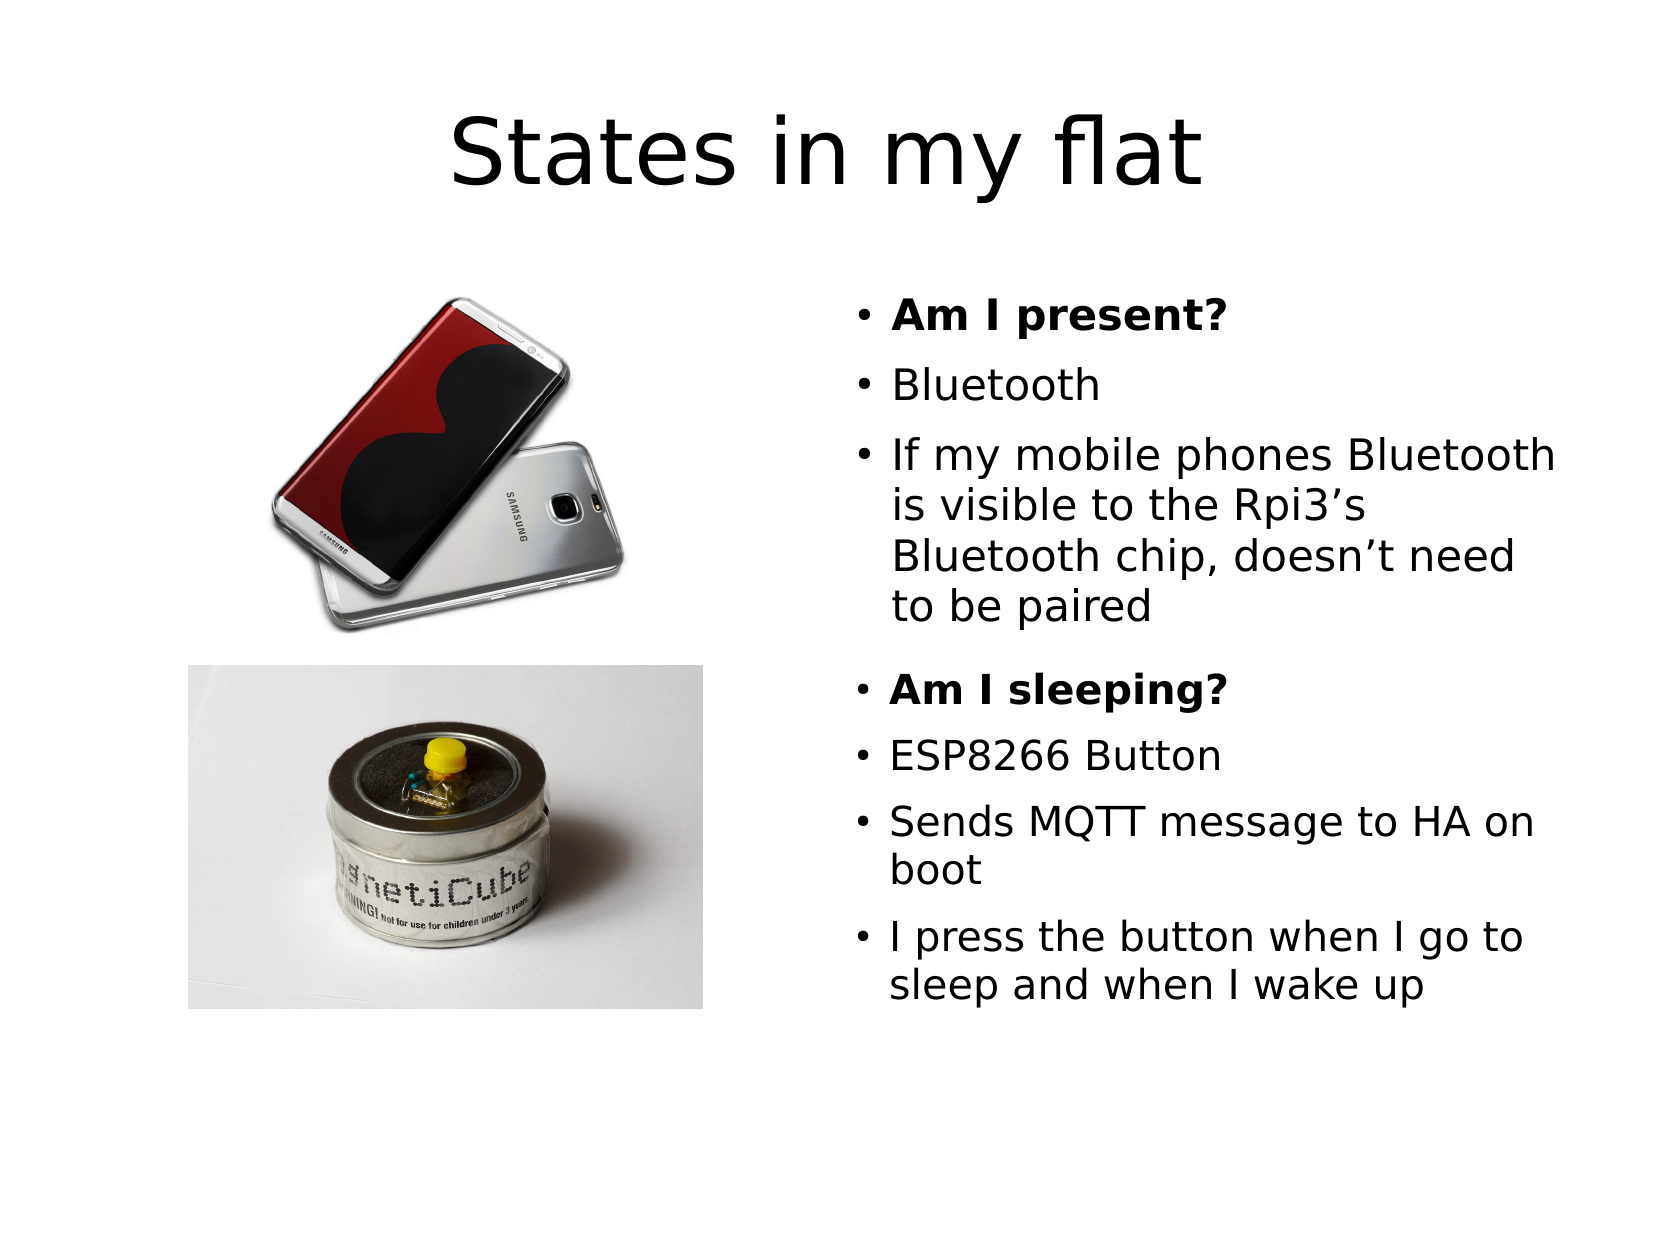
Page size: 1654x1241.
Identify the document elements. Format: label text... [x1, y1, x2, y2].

list Am I present? Bluetooth If my mobile phones Bluetooth is visible to the Rpi3’s Bluetooth chip, doesn’t need to be paired [845, 290, 1572, 634]
picture [226, 290, 666, 634]
list Am I sleeping? ESP8266 Button Sends MQTT message to HA on boot I press the button when I go to sleep and when I wake up [845, 665, 1572, 1009]
picture [188, 665, 703, 1009]
title States in my flat [82, 49, 1571, 257]
